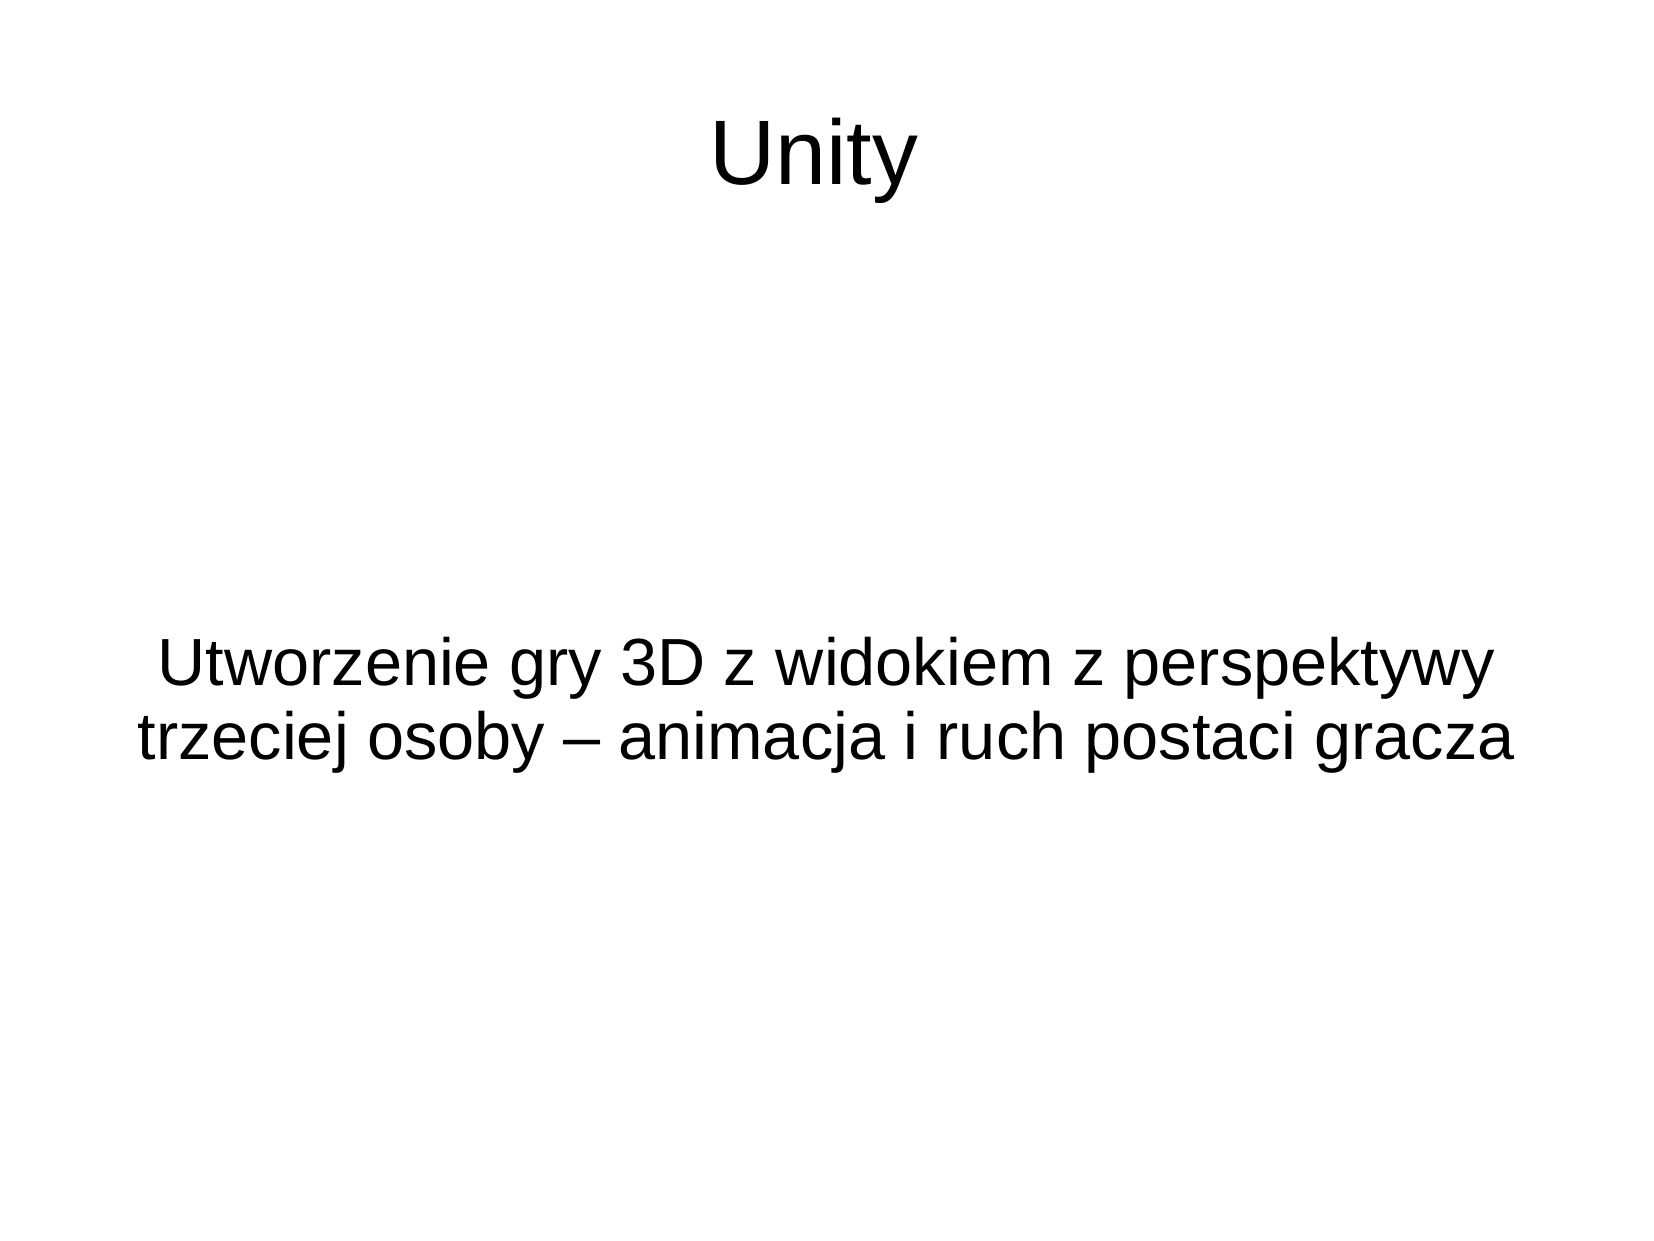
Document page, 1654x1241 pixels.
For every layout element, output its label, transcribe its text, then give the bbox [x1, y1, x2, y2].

title Unity [82, 49, 1571, 257]
subtitle Utworzenie gry 3D z widokiem z perspektywy trzeciej osoby – animacja i ruch postaci gracza [82, 290, 1571, 1109]
